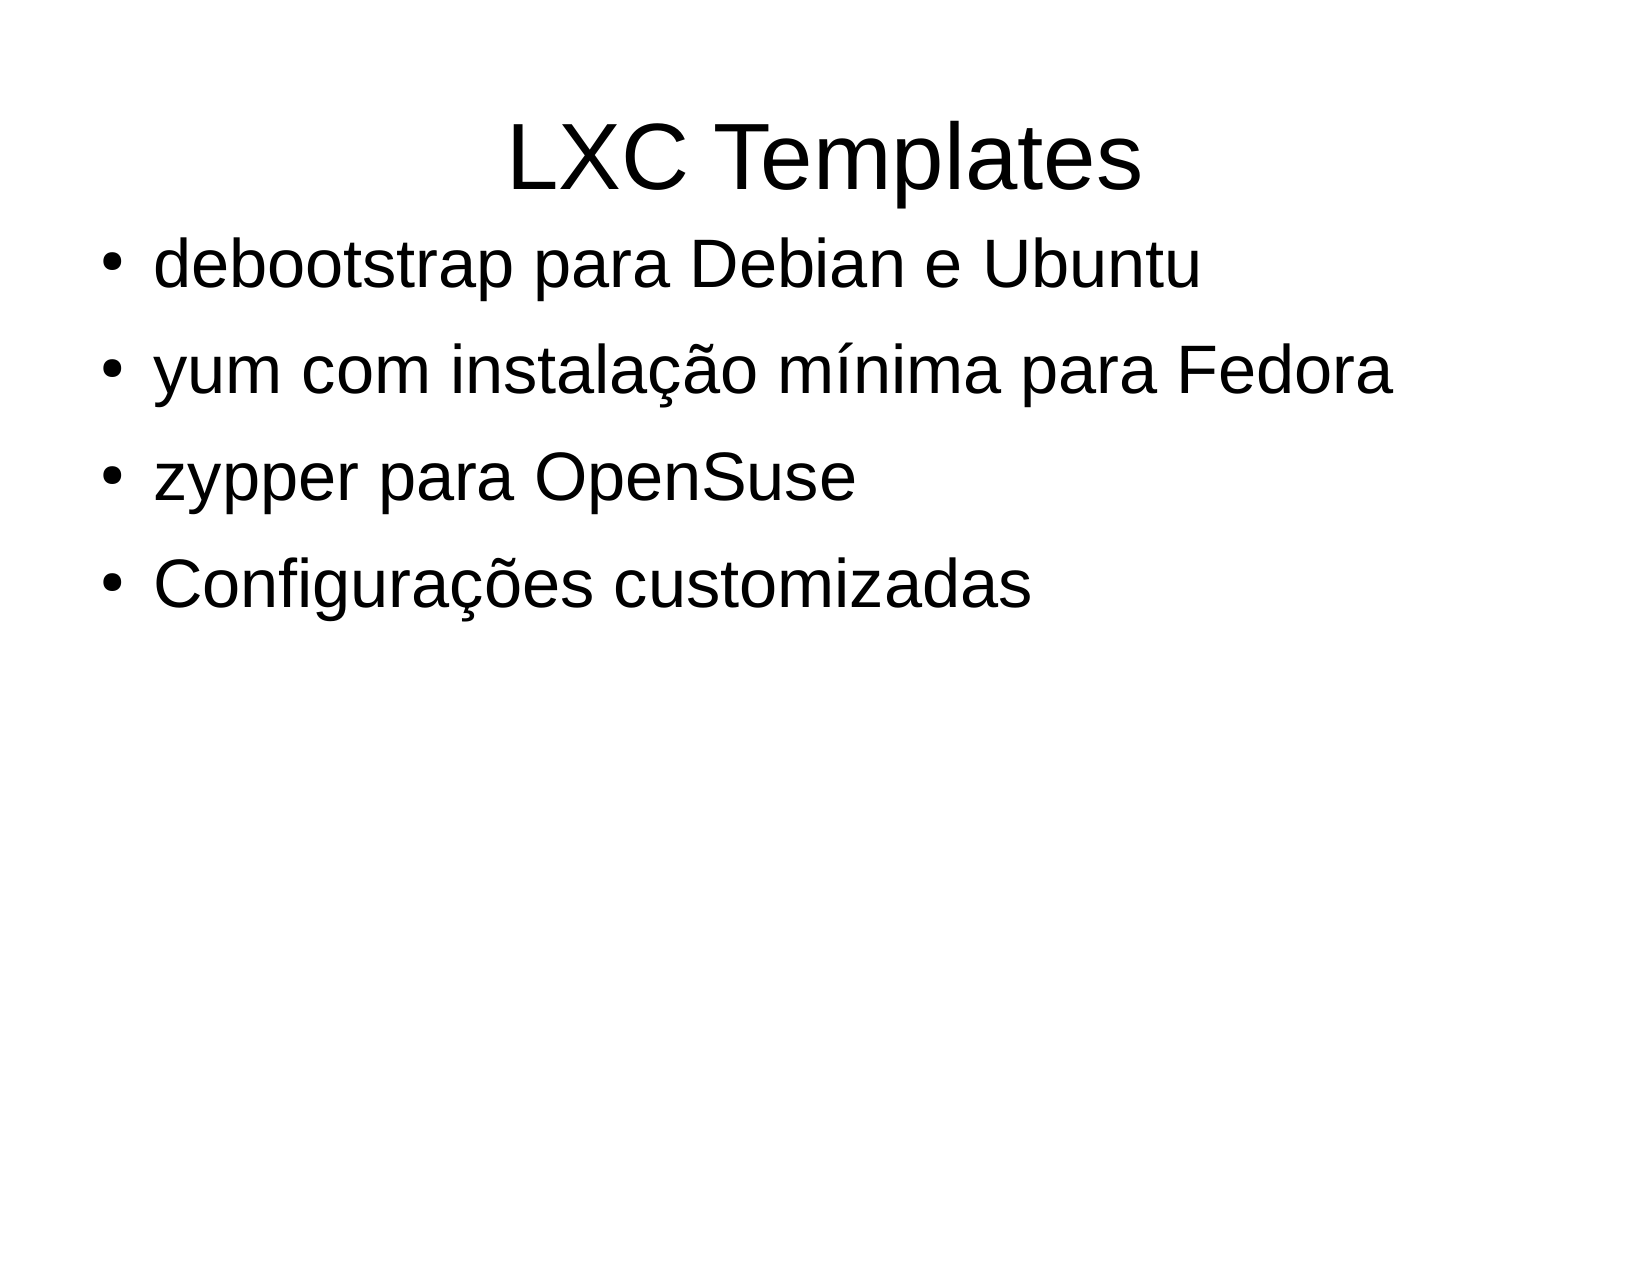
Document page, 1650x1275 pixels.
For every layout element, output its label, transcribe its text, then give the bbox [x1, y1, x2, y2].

list debootstrap para Debian e Ubuntu yum com instalação mínima para Fedora zypper para OpenSuse Configurações customizadas [82, 225, 1463, 1175]
title LXC Templates [82, 50, 1568, 264]
